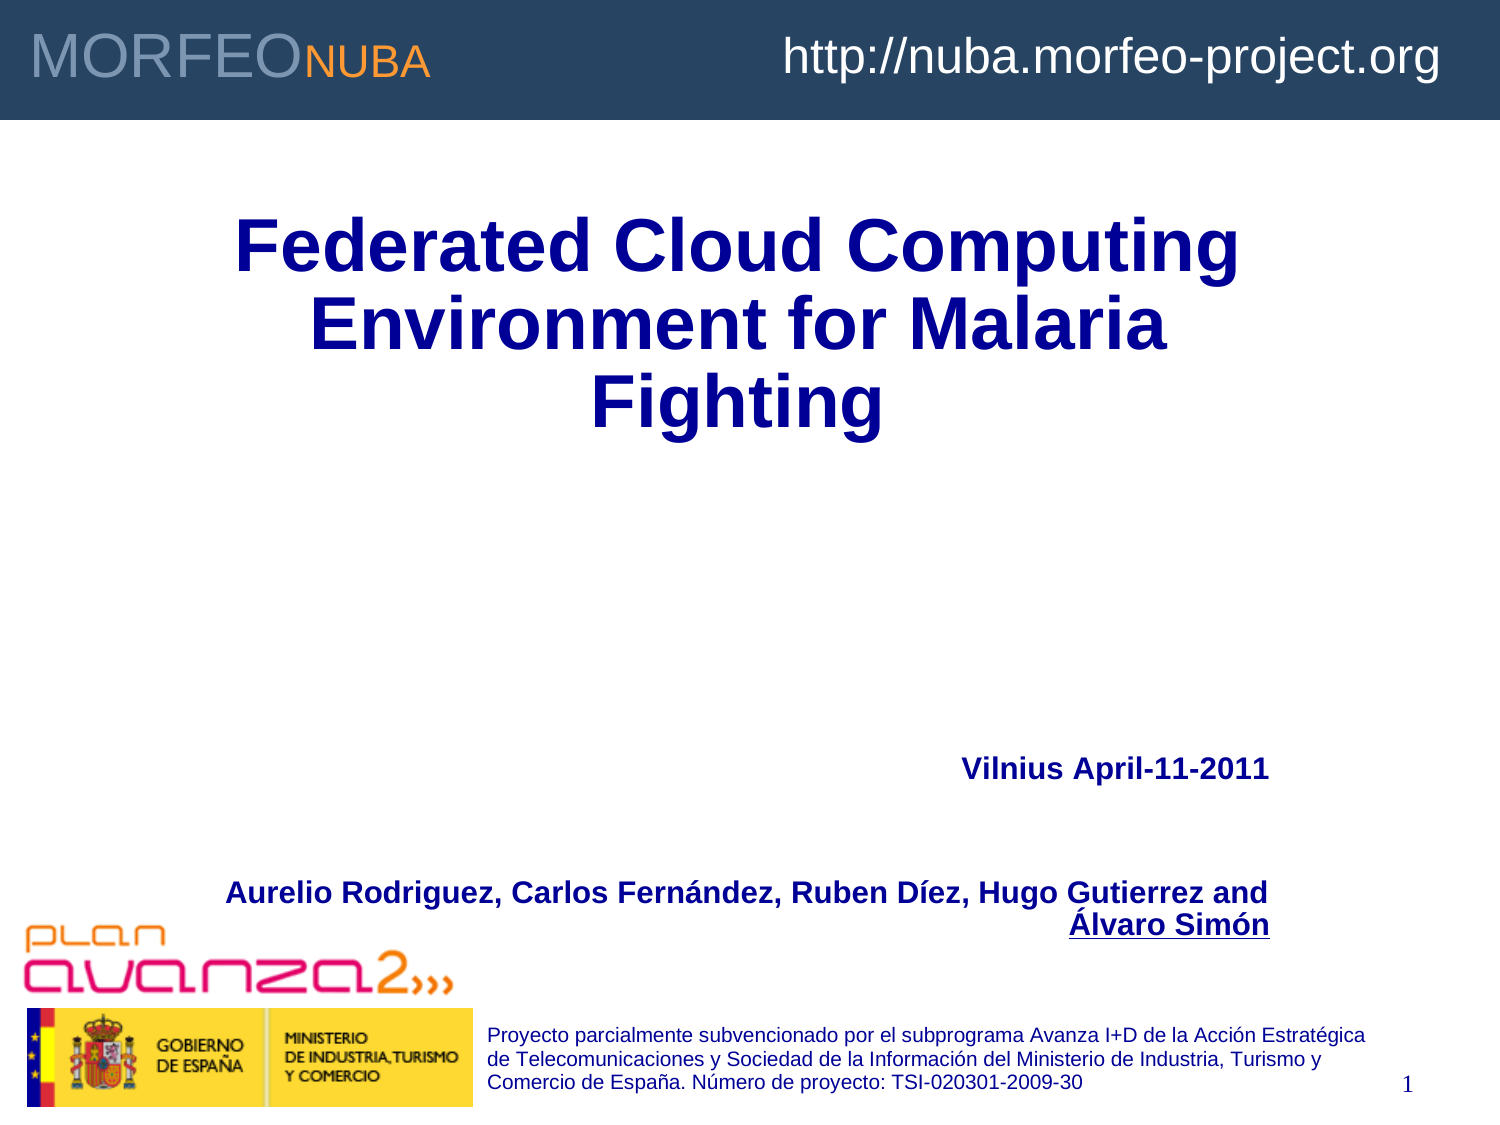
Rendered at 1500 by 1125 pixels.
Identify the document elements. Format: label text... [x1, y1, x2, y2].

text_box Aurelio Rodriguez, Carlos Fernández, Ruben Díez, Hugo Gutierrez and Álvaro Simón [206, 819, 1270, 997]
text_box <número> [1354, 1062, 1429, 1125]
text_box Vilnius April-11-2011 [206, 679, 1270, 819]
text_box Federated Cloud Computing Environment for Malaria Fighting [206, 235, 1271, 414]
picture [6, 915, 473, 1107]
